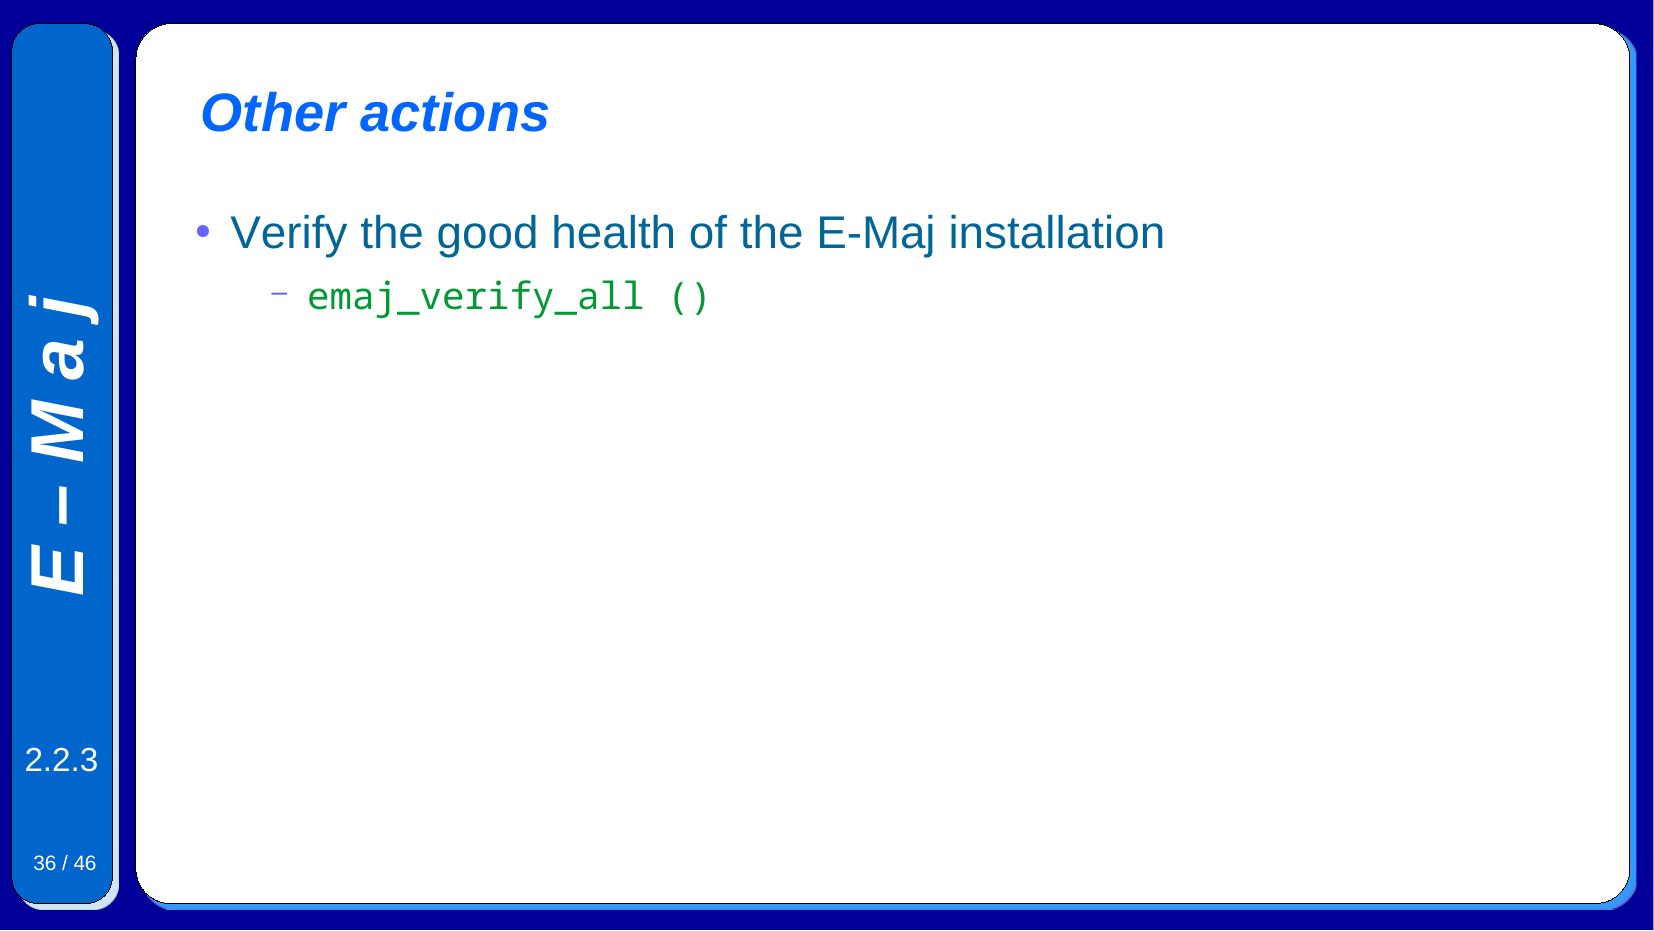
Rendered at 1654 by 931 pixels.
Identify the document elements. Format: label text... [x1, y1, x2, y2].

list Verify the good health of the E-Maj installation emaj_verify_all () [177, 206, 1587, 827]
title Other actions [200, 34, 1575, 191]
